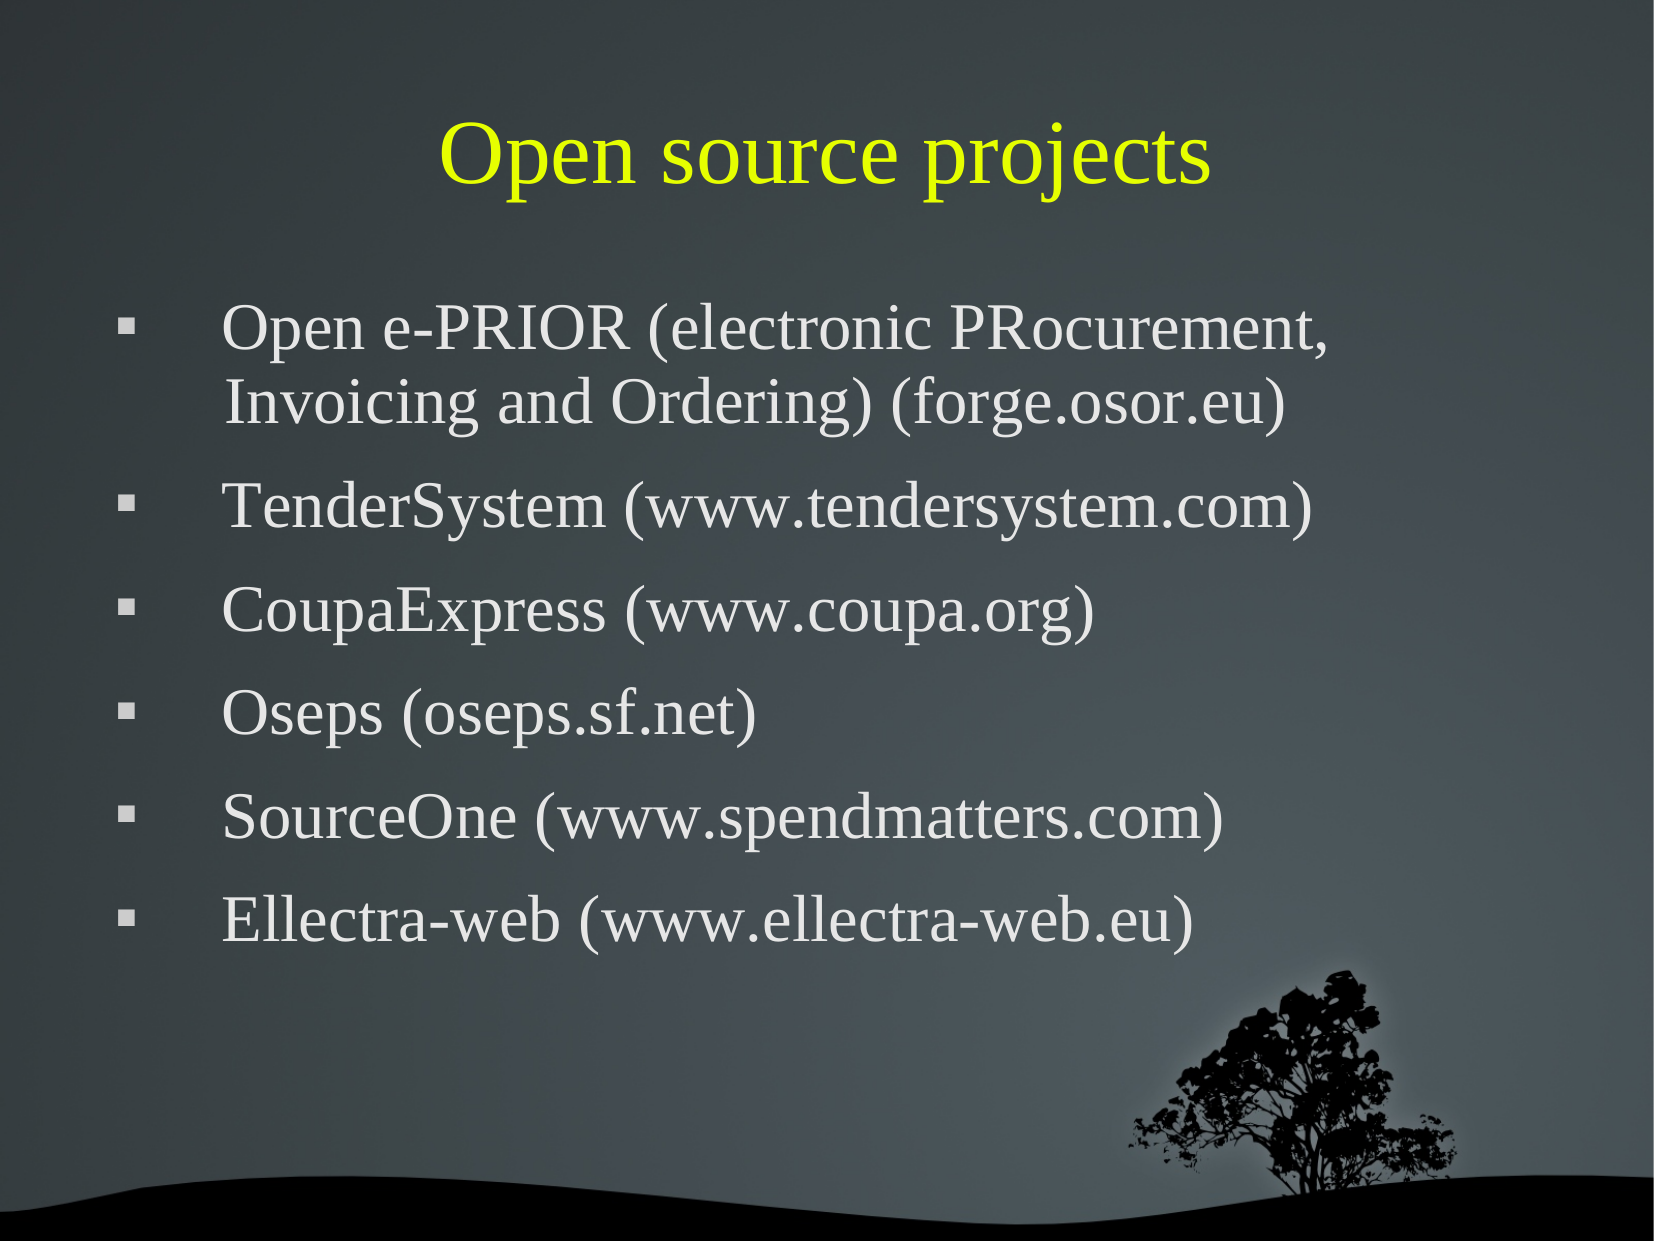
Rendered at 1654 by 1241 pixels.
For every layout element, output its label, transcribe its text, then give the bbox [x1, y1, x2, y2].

list Open e-PRIOR (electronic PRocurement, Invoicing and Ordering) (forge.osor.eu) TenderSystem (www.tendersystem.com) CoupaExpress (www.coupa.org) Oseps (oseps.sf.net) SourceOne (www.spendmatters.com) Ellectra-web (www.ellectra-web.eu) [82, 290, 1571, 1109]
title Open source projects [82, 49, 1571, 257]
picture [0, 0, 1654, 1241]
